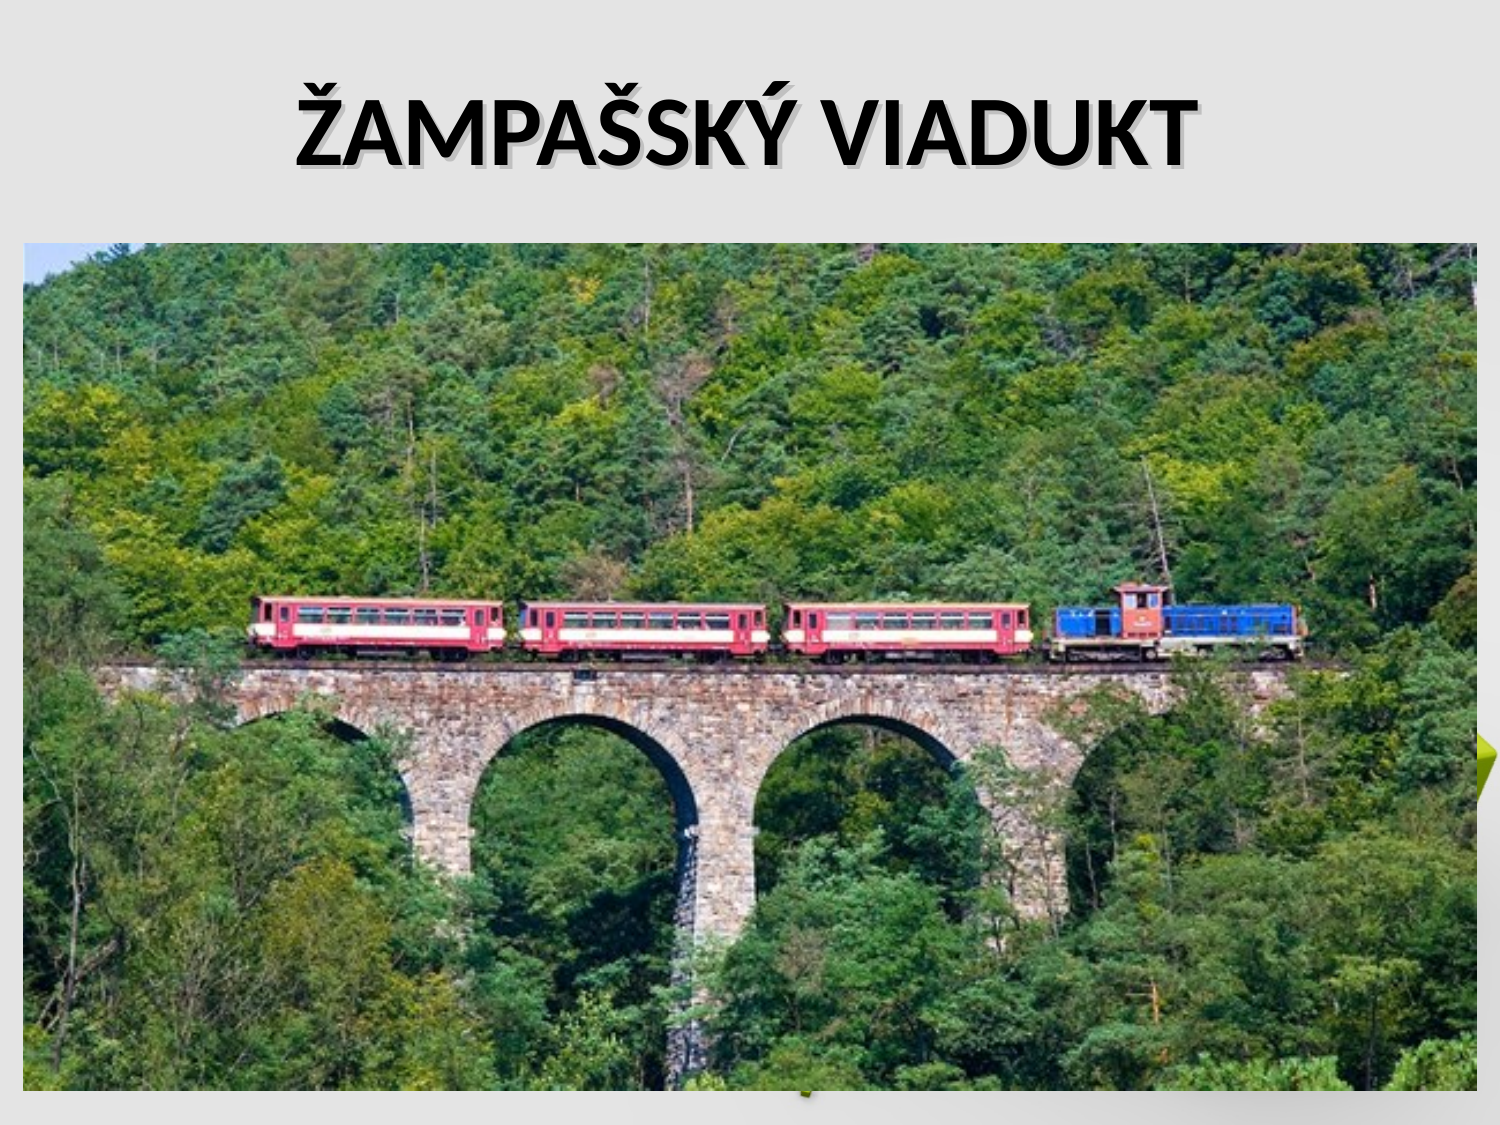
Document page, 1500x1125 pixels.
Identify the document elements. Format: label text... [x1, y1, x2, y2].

title ŽAMPAŠSKÝ VIADUKT [147, 30, 1348, 221]
picture [23, 243, 1477, 1091]
